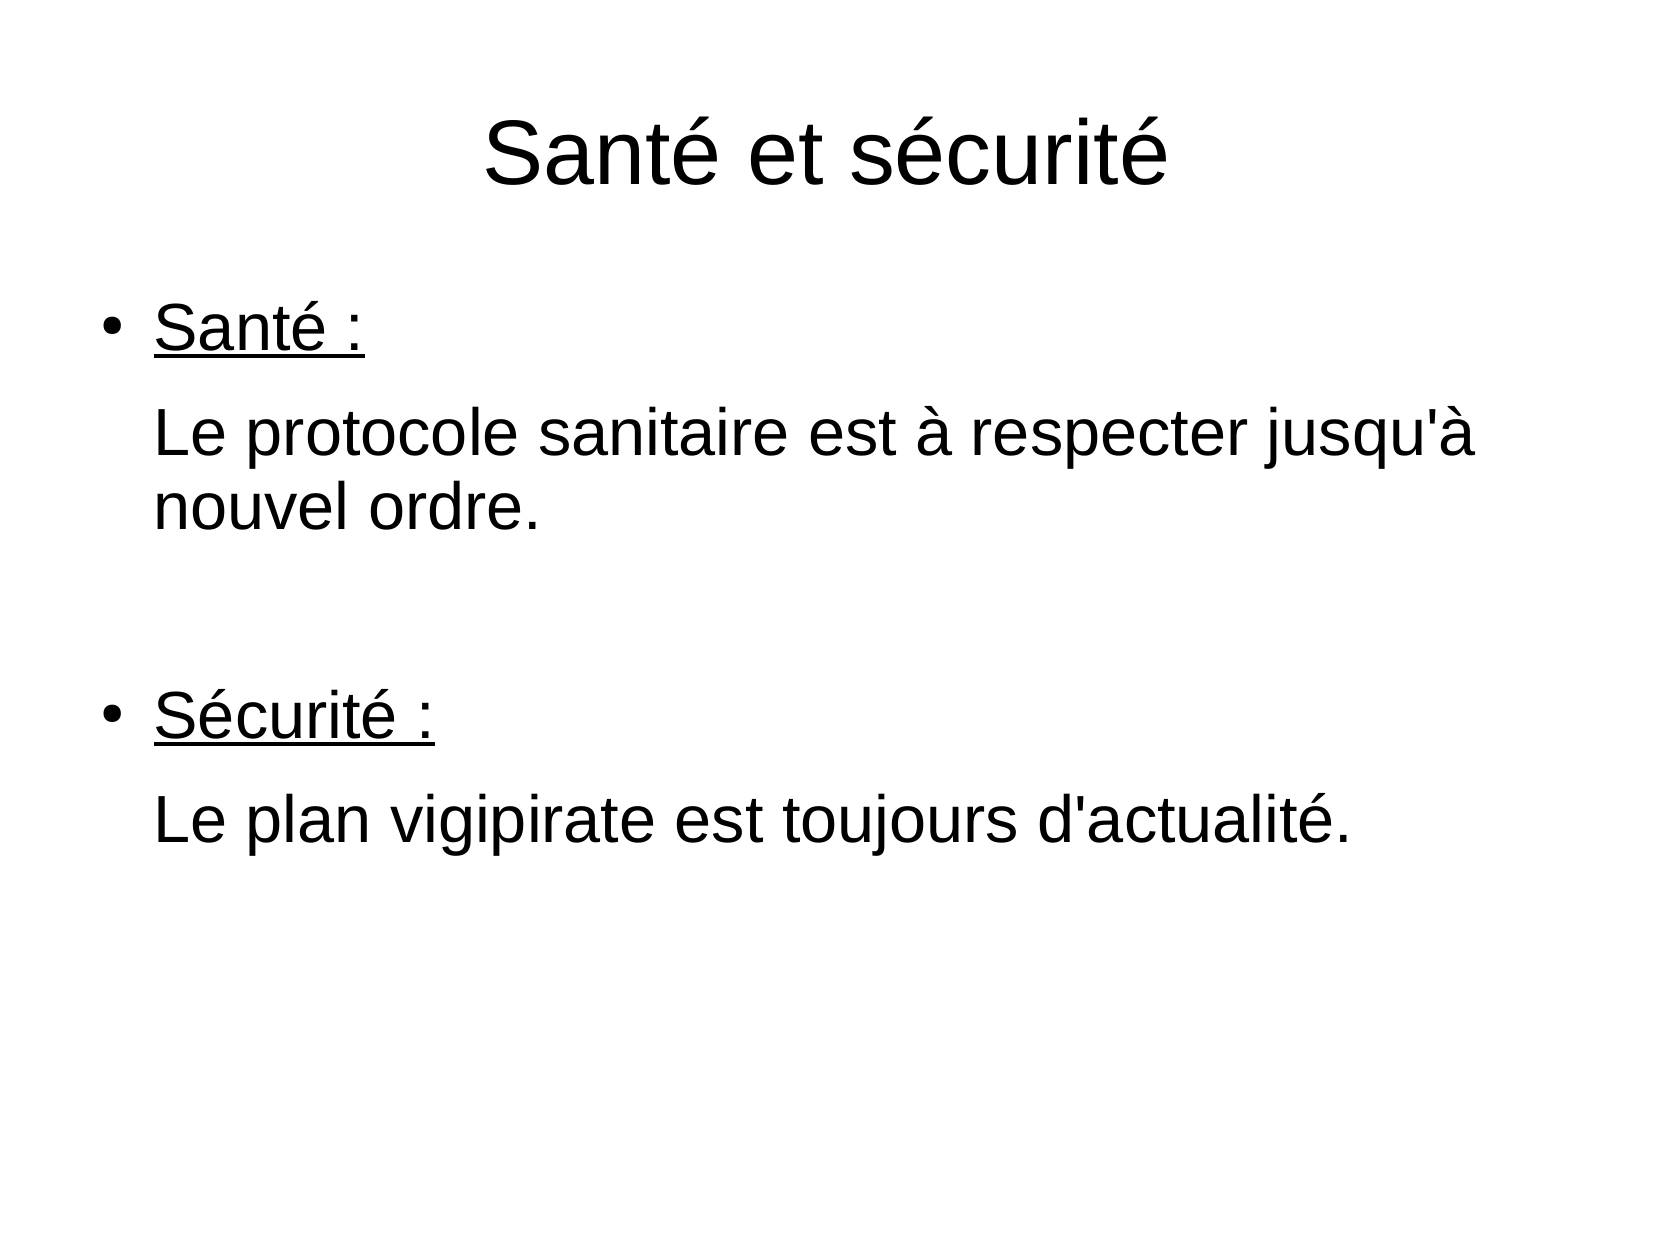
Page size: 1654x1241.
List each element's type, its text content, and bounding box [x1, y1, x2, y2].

list Santé : Le protocole sanitaire est à respecter jusqu'à nouvel ordre. Sécurité : Le plan vigipirate est toujours d'actualité. [82, 290, 1571, 1010]
title Santé et sécurité [82, 49, 1571, 257]
